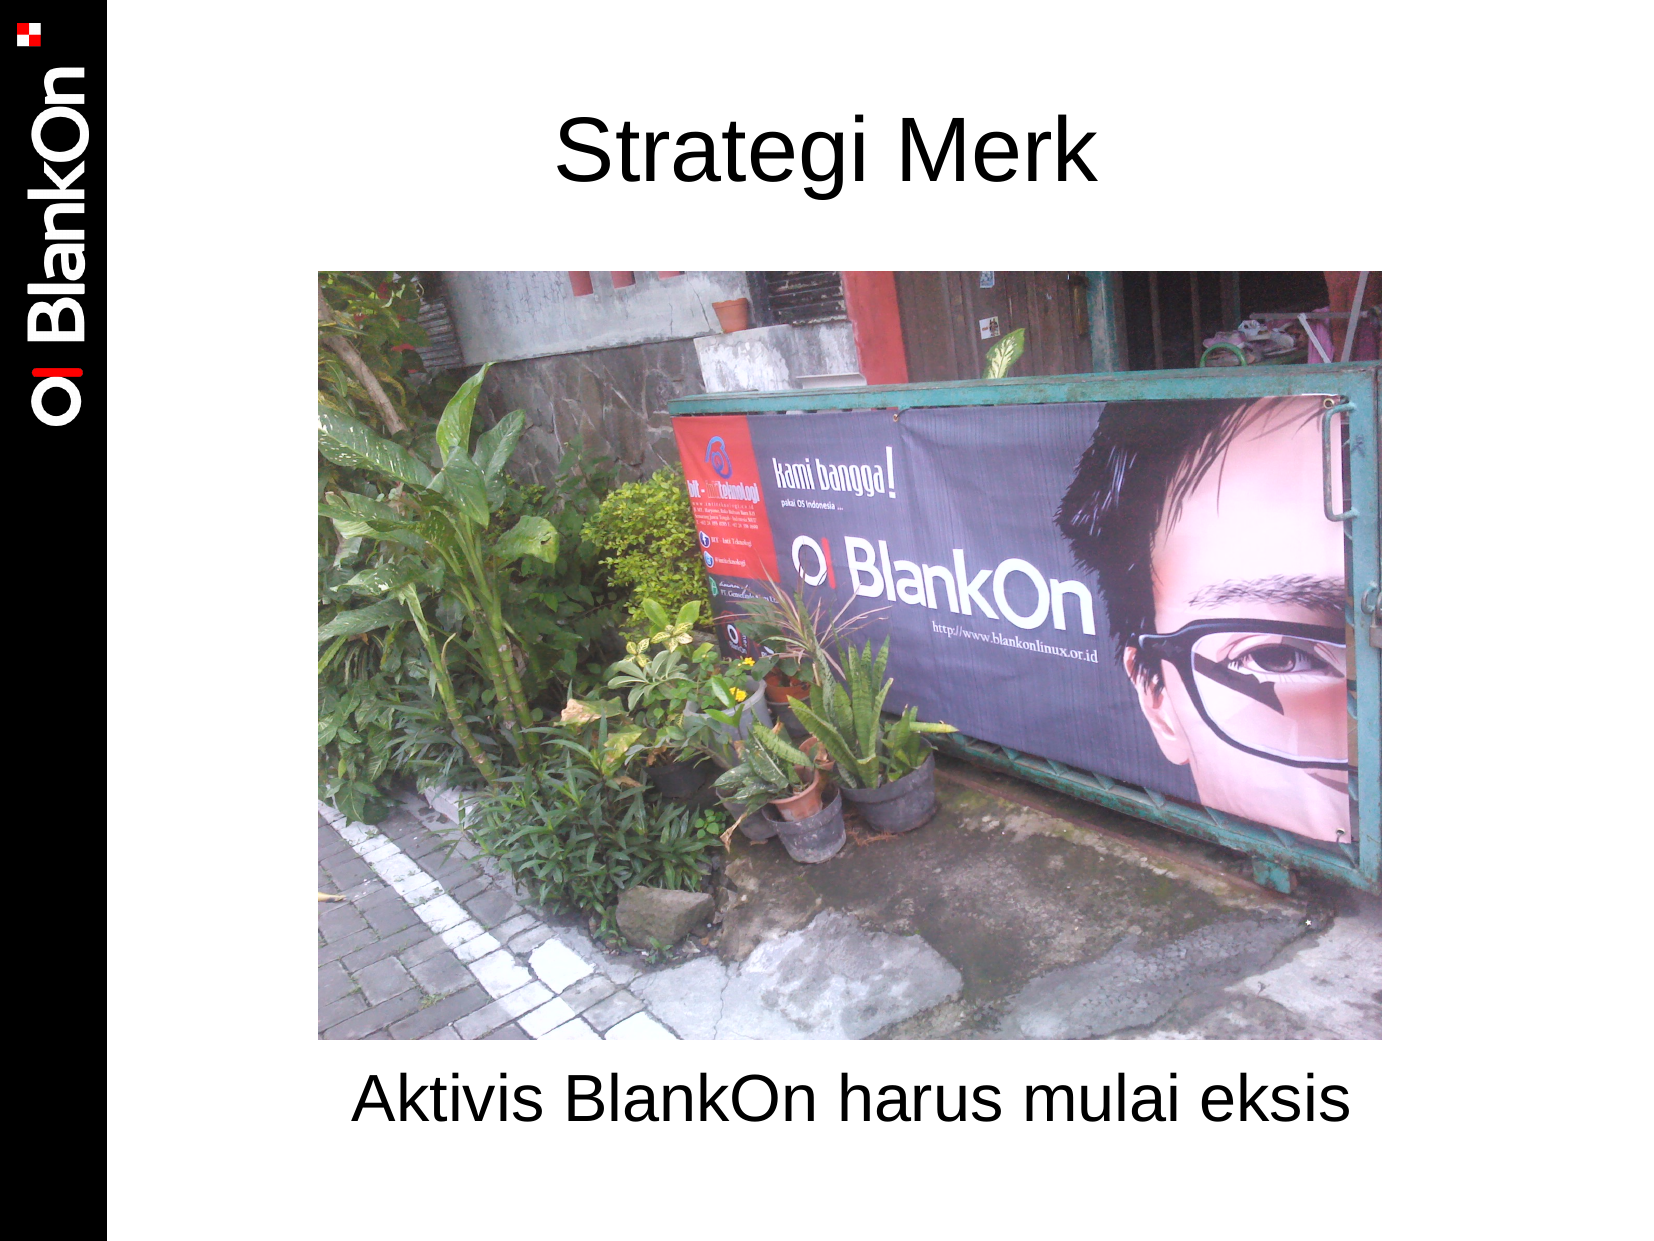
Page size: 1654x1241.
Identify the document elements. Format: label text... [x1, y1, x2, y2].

title Strategi Merk [82, 49, 1571, 257]
text_box [0, 0, 107, 1241]
picture [318, 271, 1382, 1040]
subtitle Aktivis BlankOn harus mulai eksis [110, 992, 1595, 1205]
picture [17, 23, 89, 426]
